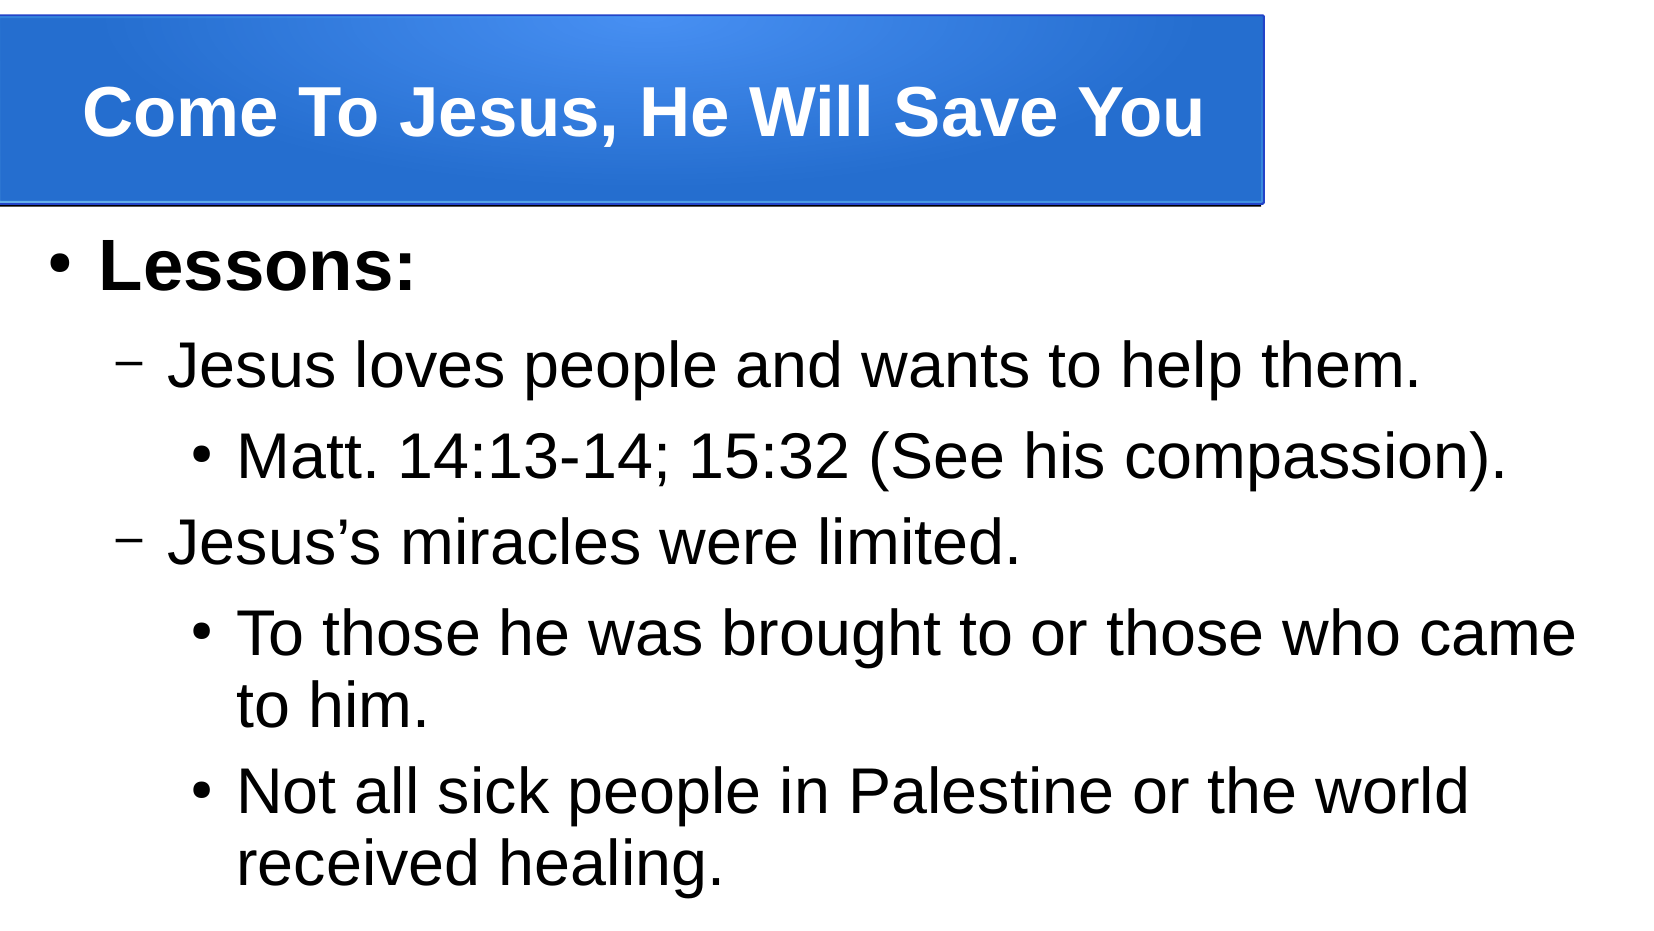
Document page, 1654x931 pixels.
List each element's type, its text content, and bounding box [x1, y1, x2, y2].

list Lessons: Jesus loves people and wants to help them. Matt. 14:13-14; 15:32 (See his compassion). Jesus’s miracles were limited. To those he was brought to or those who came to him. Not all sick people in Palestine or the world received healing. [30, 224, 1636, 901]
title Come To Jesus, He Will Save You [82, 35, 1235, 189]
